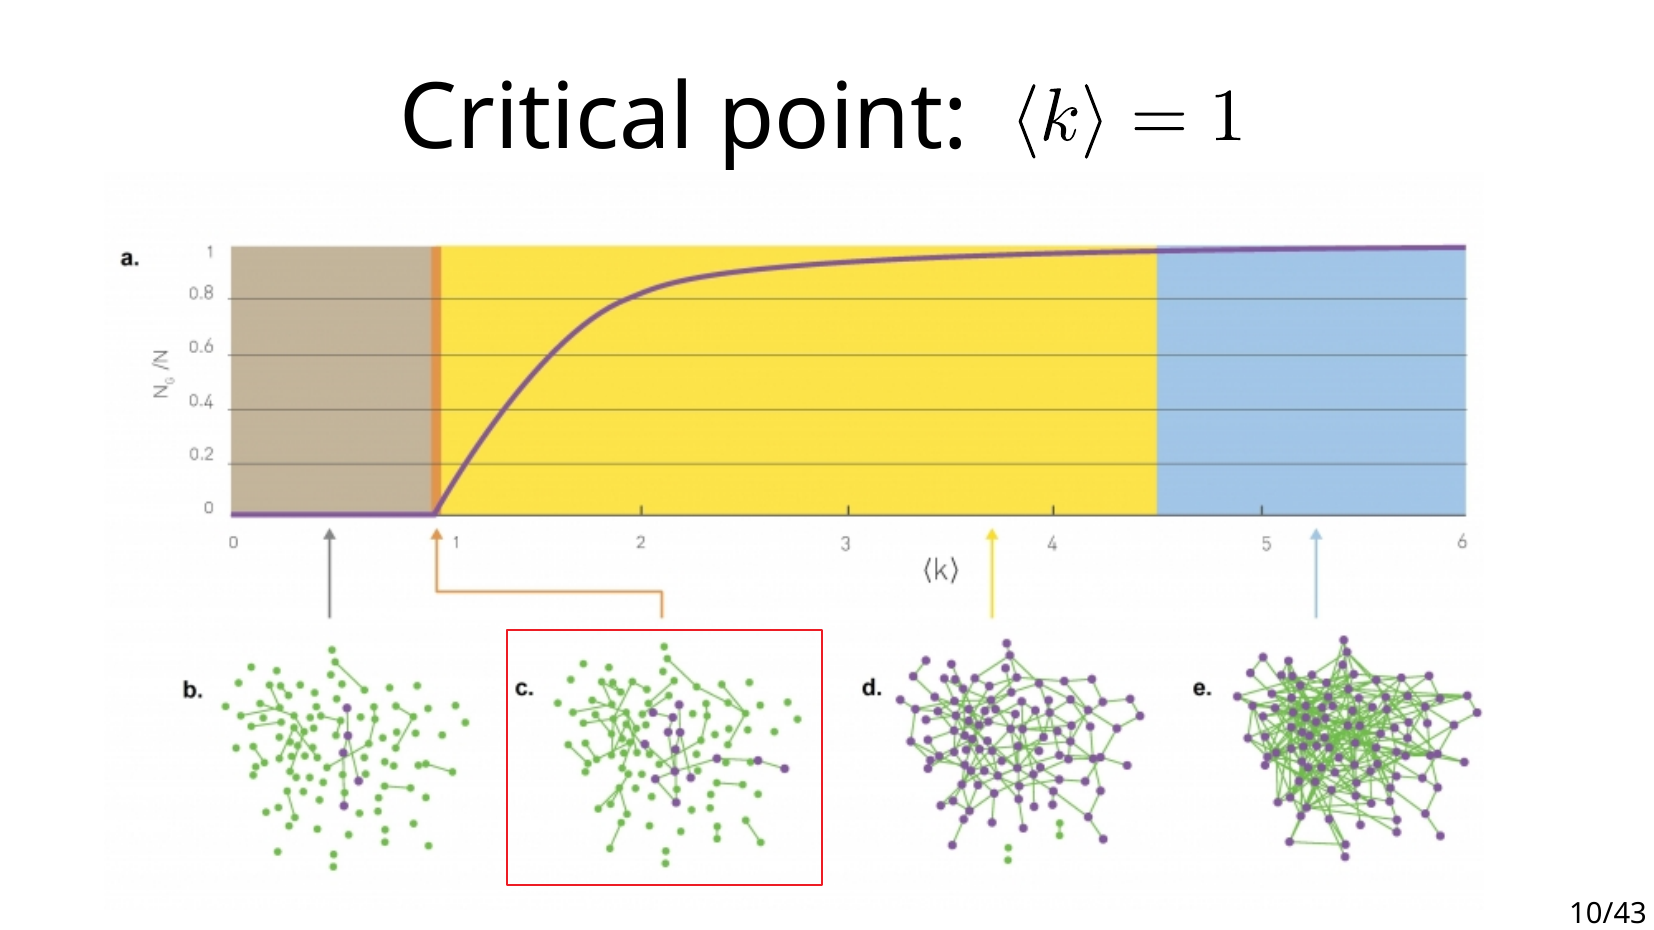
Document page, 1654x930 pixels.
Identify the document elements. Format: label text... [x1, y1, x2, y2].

text_box [1010, 84, 1247, 159]
picture [104, 171, 1484, 910]
title Critical point: [82, 1, 1571, 225]
